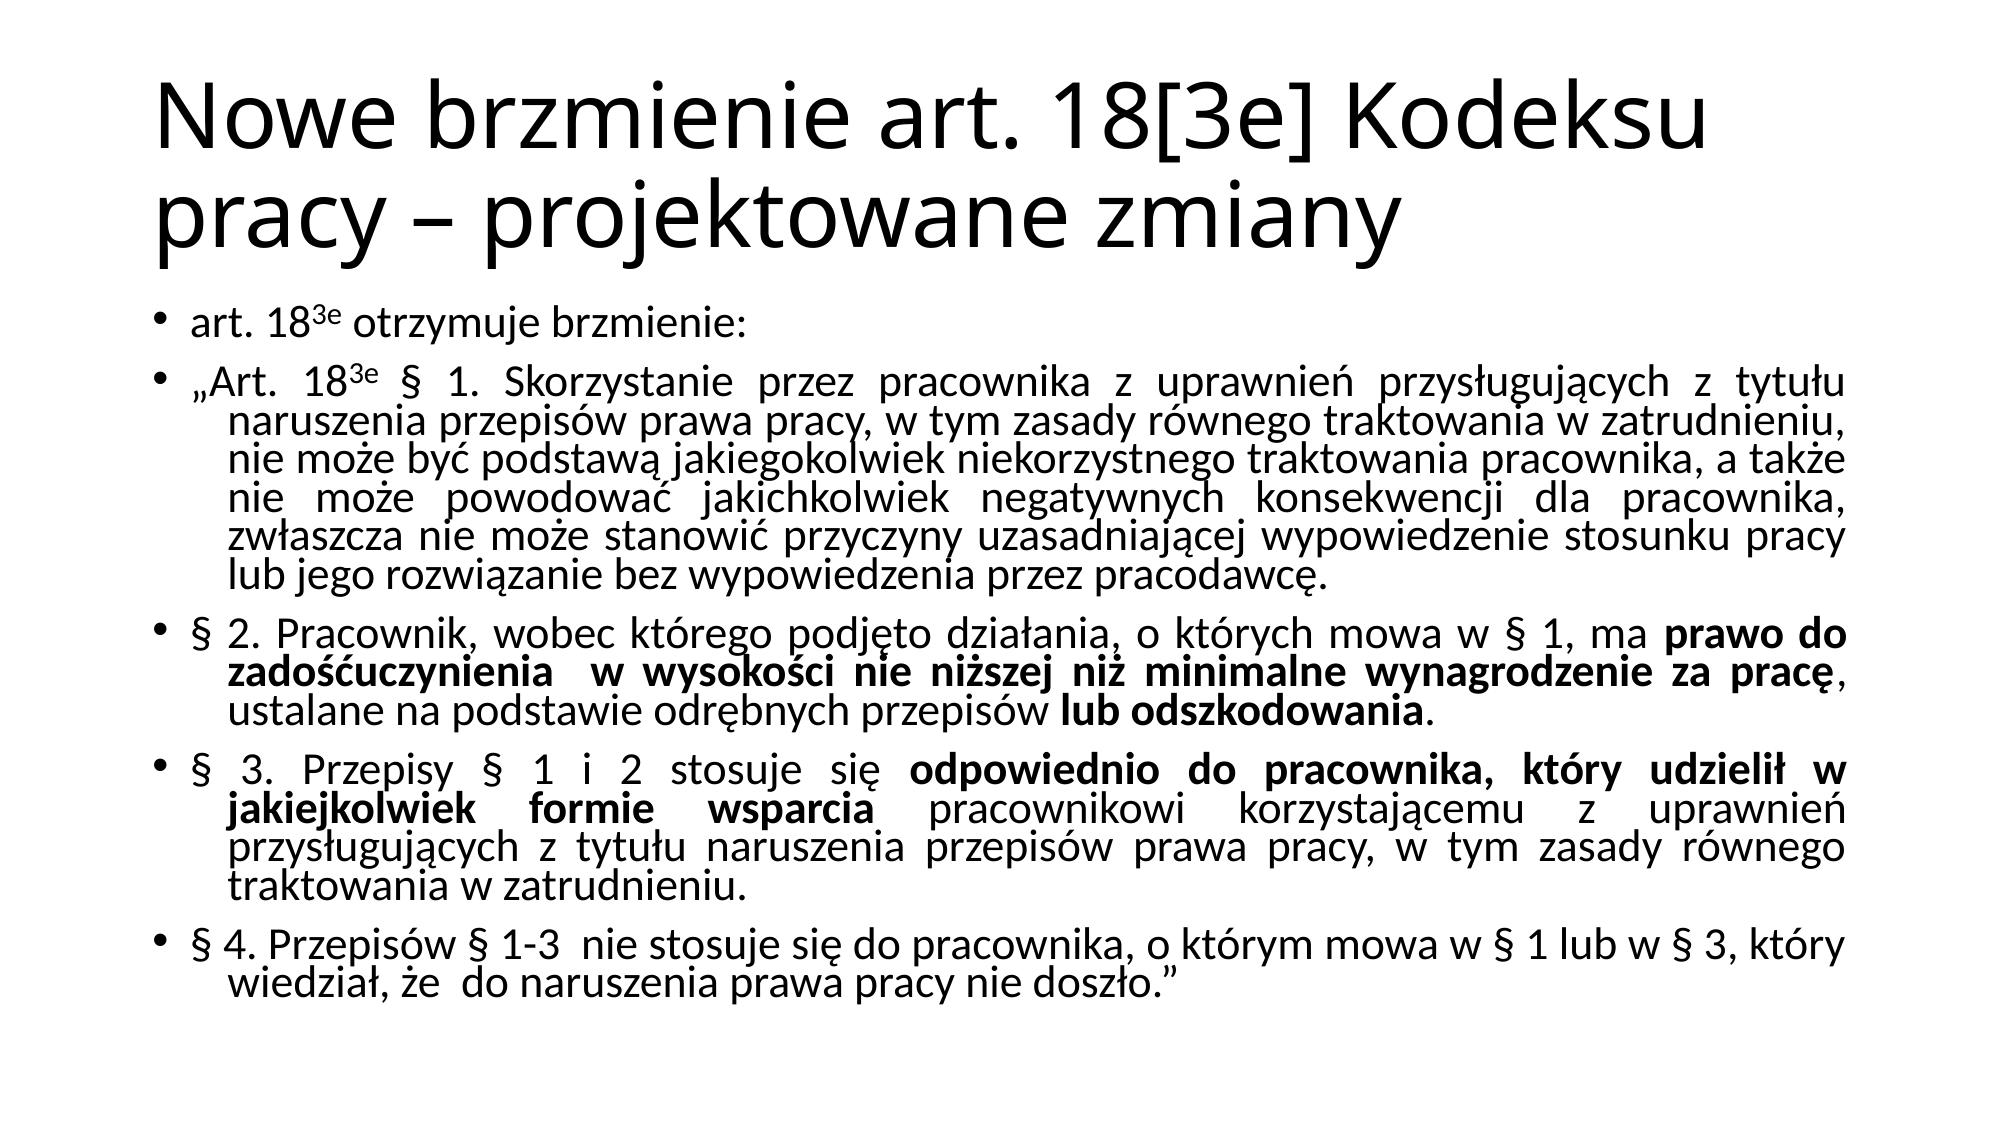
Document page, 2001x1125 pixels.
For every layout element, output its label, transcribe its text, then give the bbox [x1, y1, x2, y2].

title Nowe brzmienie art. 18[3e] Kodeksu pracy – projektowane zmiany [137, 59, 1863, 278]
list art. 183e otrzymuje brzmienie: „Art. 183e § 1. Skorzystanie przez pracownika z uprawnień przysługujących z tytułu naruszenia przepisów prawa pracy, w tym zasady równego traktowania w zatrudnieniu, nie może być podstawą jakiegokolwiek niekorzystnego traktowania pracownika, a także nie może powodować jakichkolwiek negatywnych konsekwencji dla pracownika, zwłaszcza nie może stanowić przyczyny uzasadniającej wypowiedzenie stosunku pracy lub jego rozwiązanie bez wypowiedzenia przez pracodawcę. § 2. Pracownik, wobec którego podjęto działania, o których mowa w § 1, ma prawo do zadośćuczynienia w wysokości nie niższej niż minimalne wynagrodzenie za pracę, ustalane na podstawie odrębnych przepisów lub odszkodowania. § 3. Przepisy § 1 i 2 stosuje się odpowiednio do pracownika, który udzielił w jakiejkolwiek formie wsparcia pracownikowi korzystającemu z uprawnień przysługujących z tytułu naruszenia przepisów prawa pracy, w tym zasady równego traktowania w zatrudnieniu. § 4. Przepisów § 1-3 nie stosuje się do pracownika, o którym mowa w § 1 lub w § 3, który wiedział, że do naruszenia prawa pracy nie doszło.” [137, 299, 1863, 1066]
